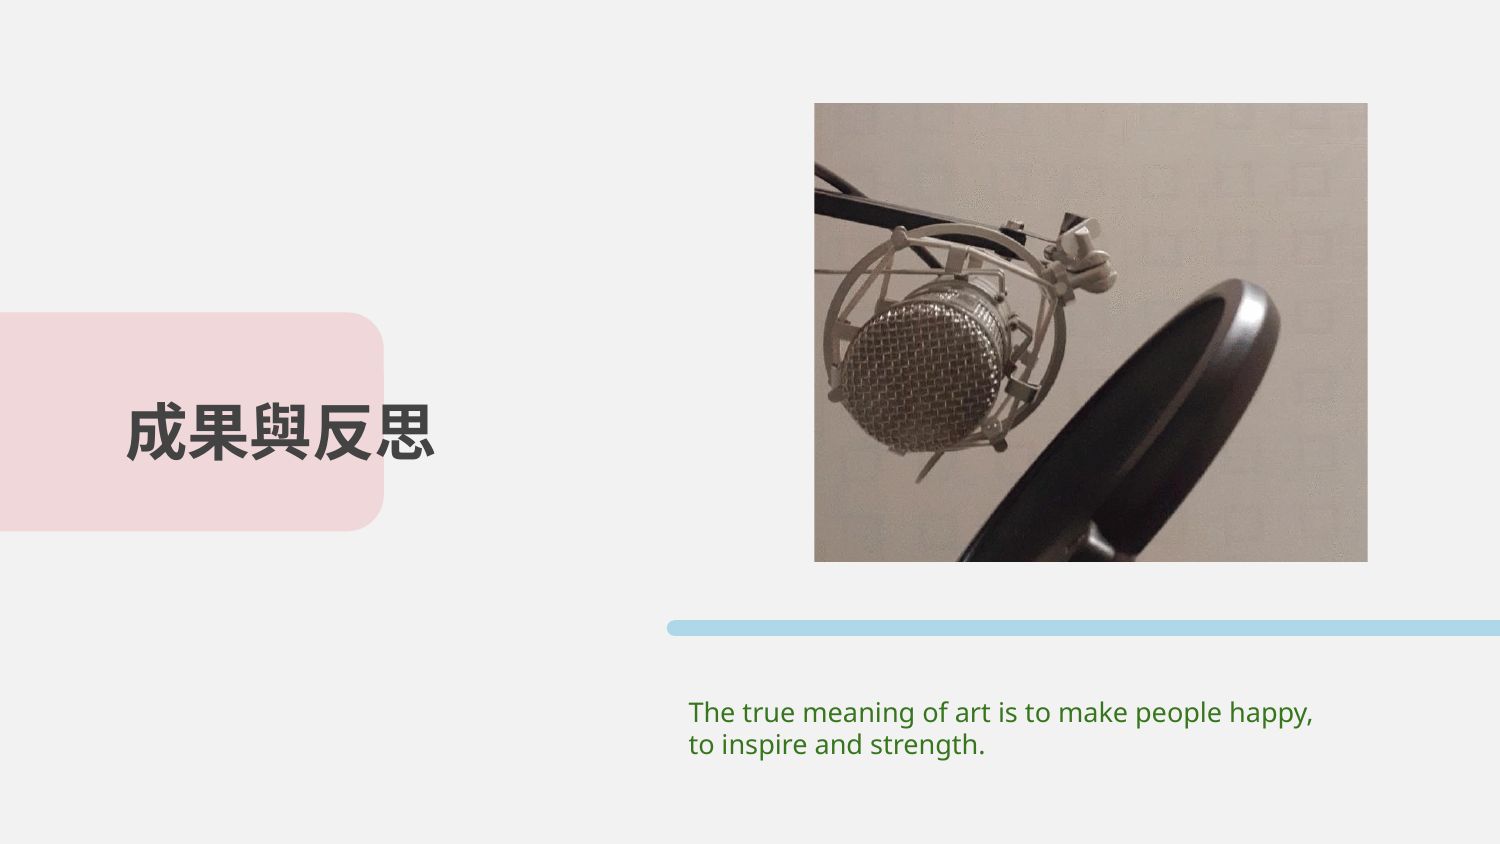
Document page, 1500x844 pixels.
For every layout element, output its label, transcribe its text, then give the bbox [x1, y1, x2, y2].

text_box The true meaning of art is to make people happy, to inspire and strength. [673, 679, 1500, 775]
list [656, 260, 1358, 718]
picture [814, 103, 1368, 562]
title 成果與反思 [110, 377, 628, 510]
